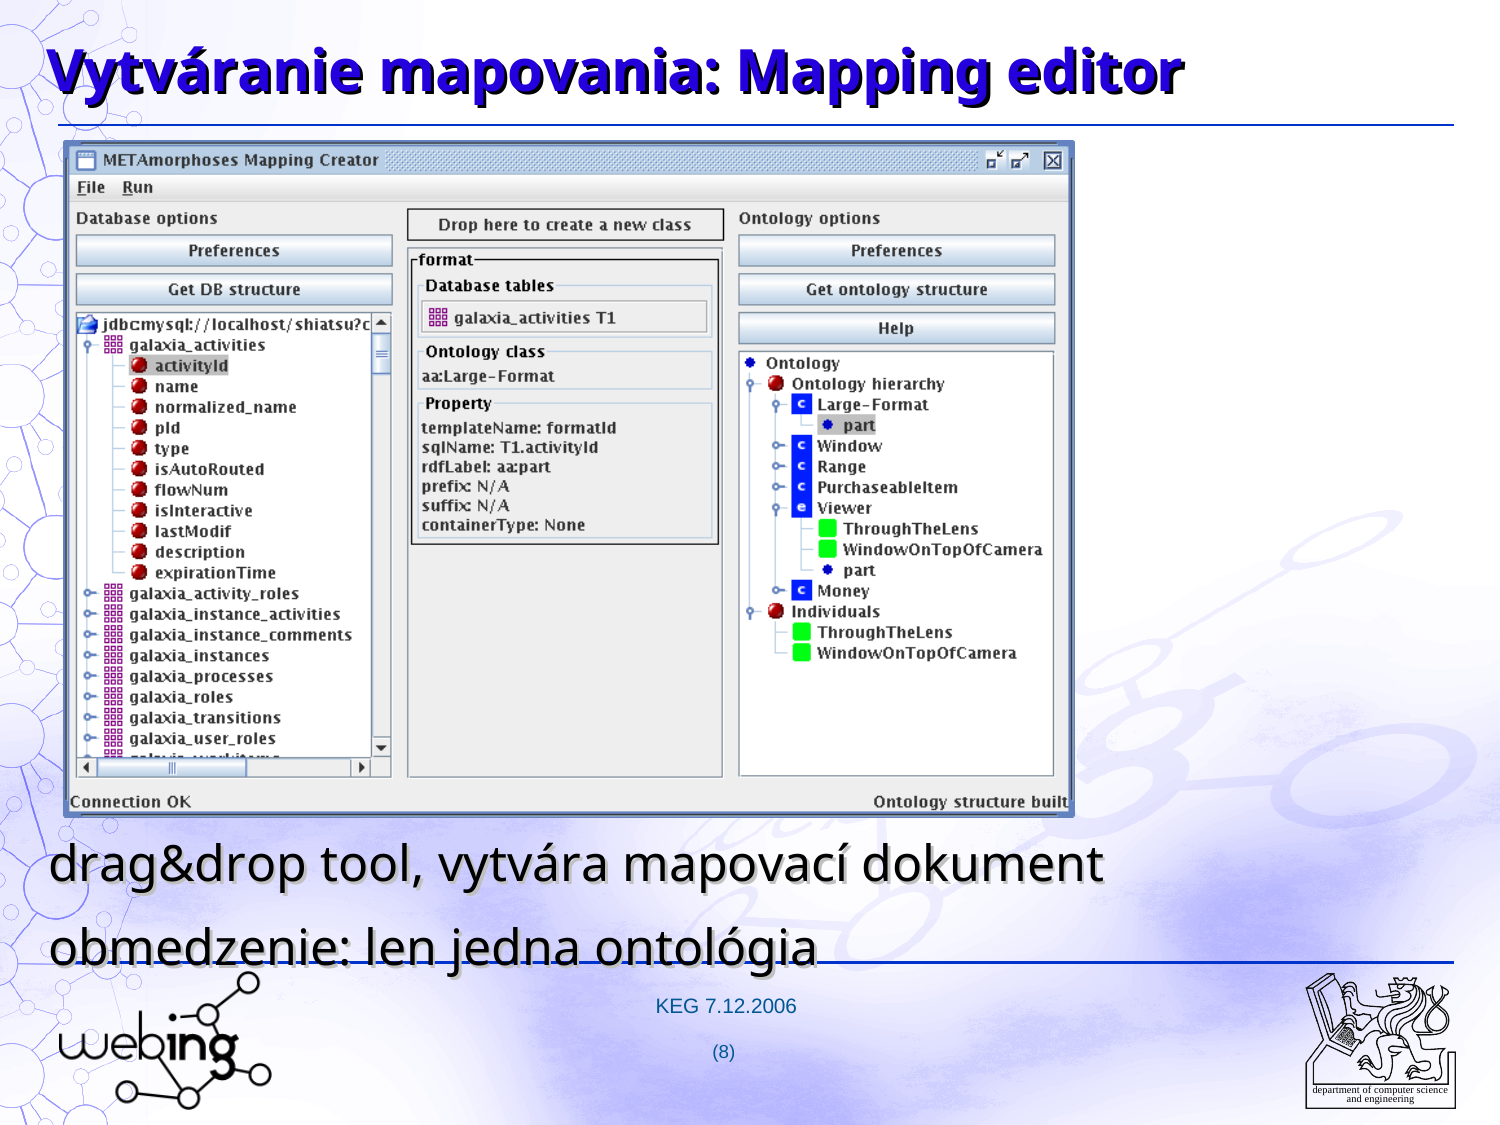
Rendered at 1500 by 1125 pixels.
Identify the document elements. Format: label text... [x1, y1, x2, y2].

list drag&drop tool, vytvára mapovací dokument obmedzenie: len jedna ontológia [48, 828, 1455, 960]
title Vytváranie mapovania: Mapping editor [46, 12, 1455, 126]
picture [0, 0, 1500, 1125]
